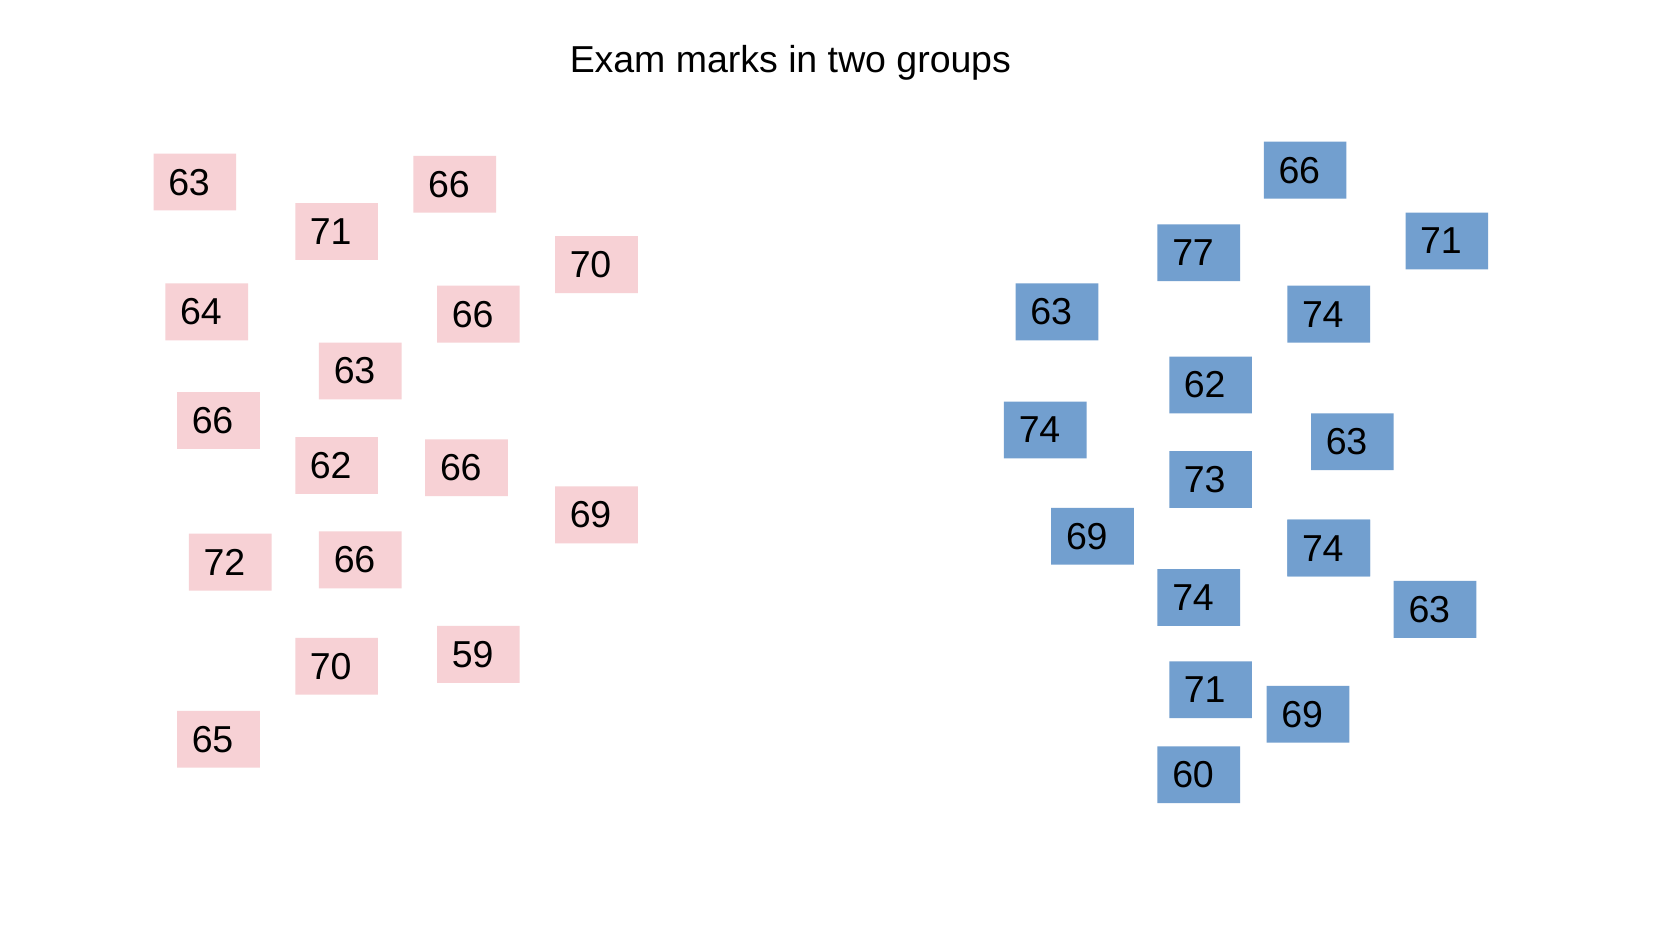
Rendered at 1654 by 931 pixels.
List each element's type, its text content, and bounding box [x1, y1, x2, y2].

text_box 63 [1393, 580, 1477, 638]
text_box 62 [295, 437, 378, 494]
text_box 69 [555, 486, 638, 544]
text_box 59 [437, 625, 520, 683]
text_box 62 [1169, 356, 1252, 414]
text_box 66 [413, 155, 497, 213]
text_box 63 [1311, 413, 1394, 471]
text_box 72 [188, 533, 272, 591]
text_box 63 [318, 342, 402, 400]
text_box 66 [437, 285, 520, 343]
text_box 74 [1287, 285, 1371, 343]
text_box 63 [153, 153, 237, 211]
text_box 66 [177, 392, 260, 449]
text_box 73 [1169, 451, 1252, 508]
text_box 71 [1169, 661, 1252, 719]
text_box 66 [318, 531, 402, 589]
text_box 74 [1157, 569, 1241, 626]
text_box Exam marks in two groups [555, 31, 1087, 88]
text_box 77 [1157, 224, 1241, 282]
text_box 71 [295, 203, 378, 260]
text_box 66 [425, 439, 508, 497]
text_box 69 [1266, 685, 1350, 743]
text_box 70 [555, 236, 638, 294]
text_box 74 [1287, 519, 1371, 577]
text_box 63 [1015, 283, 1099, 341]
text_box 70 [295, 637, 378, 695]
text_box 66 [1263, 141, 1347, 199]
text_box 69 [1051, 507, 1134, 565]
text_box 64 [165, 283, 249, 341]
text_box 60 [1157, 746, 1241, 804]
text_box 74 [1003, 401, 1087, 459]
text_box 65 [177, 710, 260, 768]
text_box 71 [1405, 212, 1489, 270]
